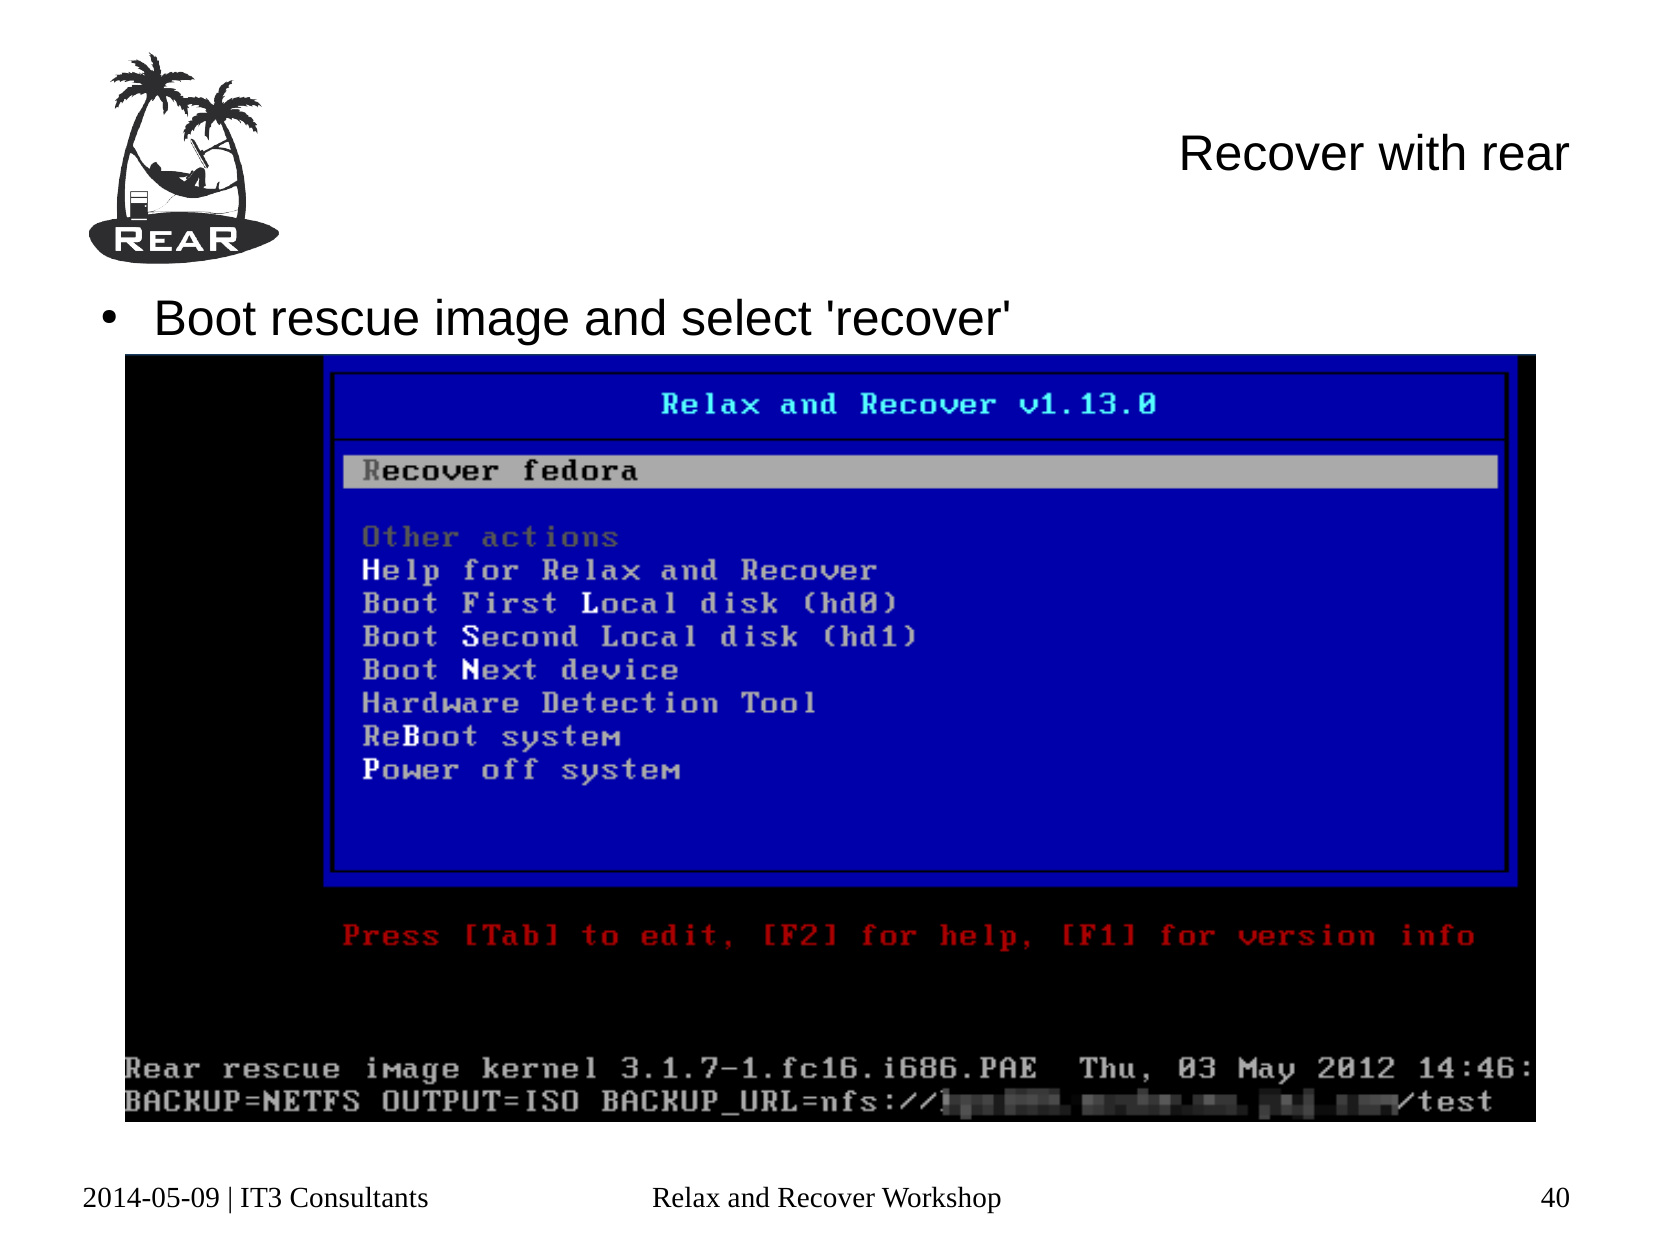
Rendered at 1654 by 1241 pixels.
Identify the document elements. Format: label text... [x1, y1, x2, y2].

title Recover with rear [295, 49, 1571, 257]
picture [88, 52, 279, 266]
list Boot rescue image and select 'recover' [82, 290, 1571, 1109]
picture [125, 354, 1536, 1123]
